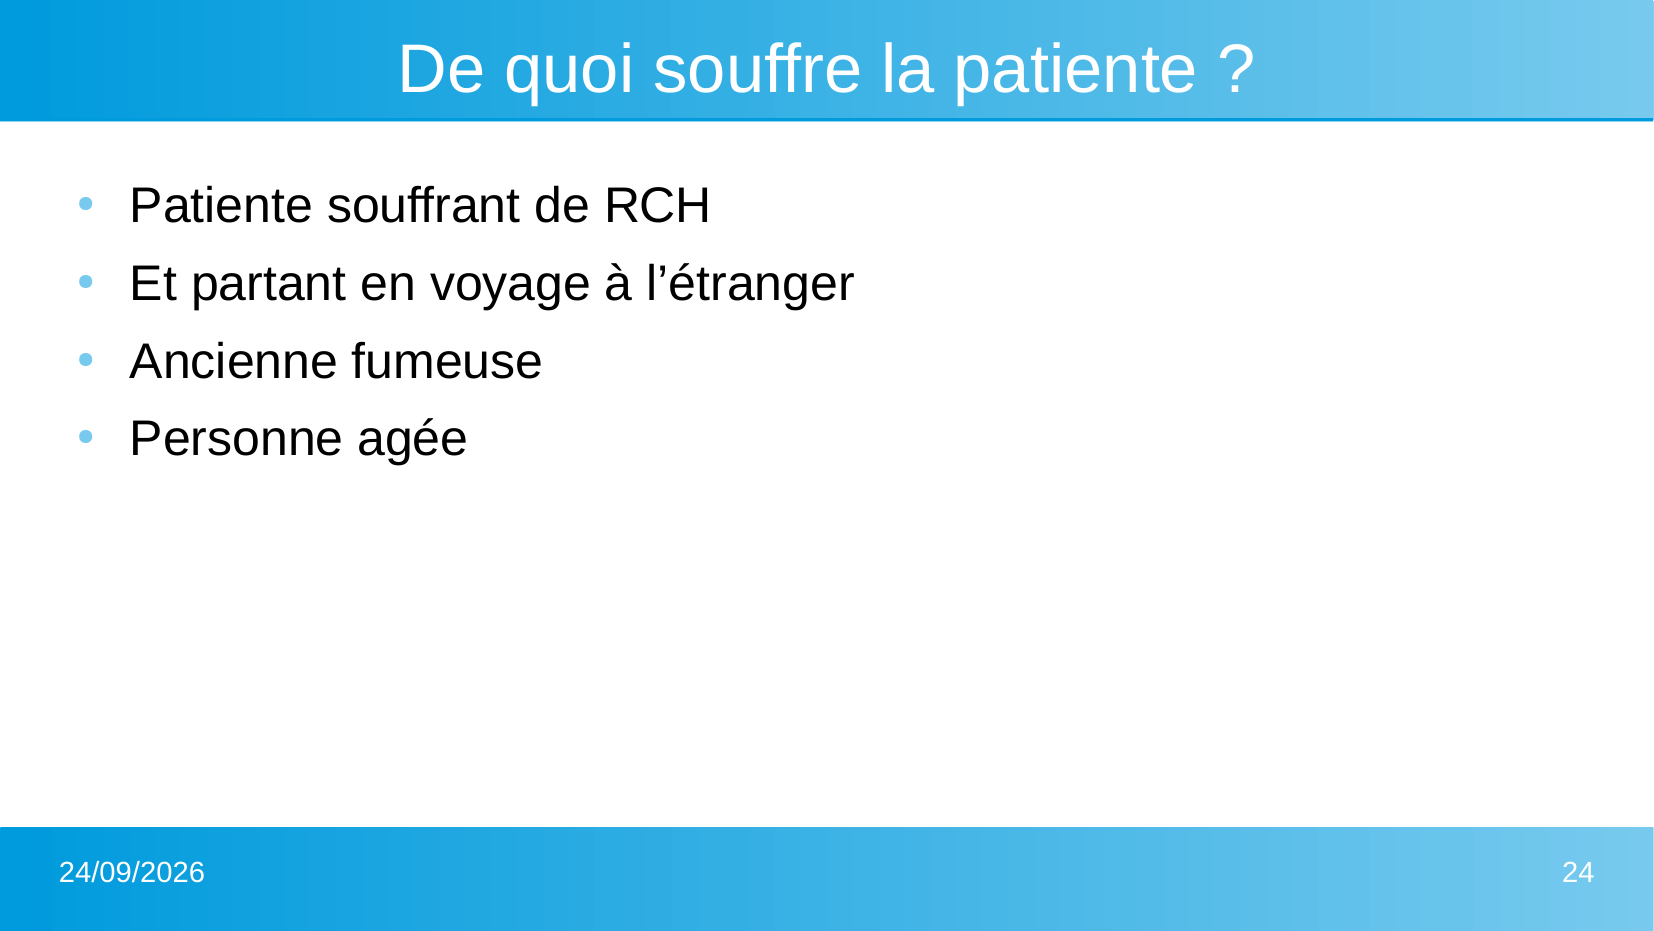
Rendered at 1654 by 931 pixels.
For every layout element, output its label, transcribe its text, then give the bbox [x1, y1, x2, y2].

title De quoi souffre la patiente ? [59, 29, 1595, 108]
list Patiente souffrant de RCH Et partant en voyage à l’étranger Ancienne fumeuse Personne agée [59, 177, 1595, 768]
